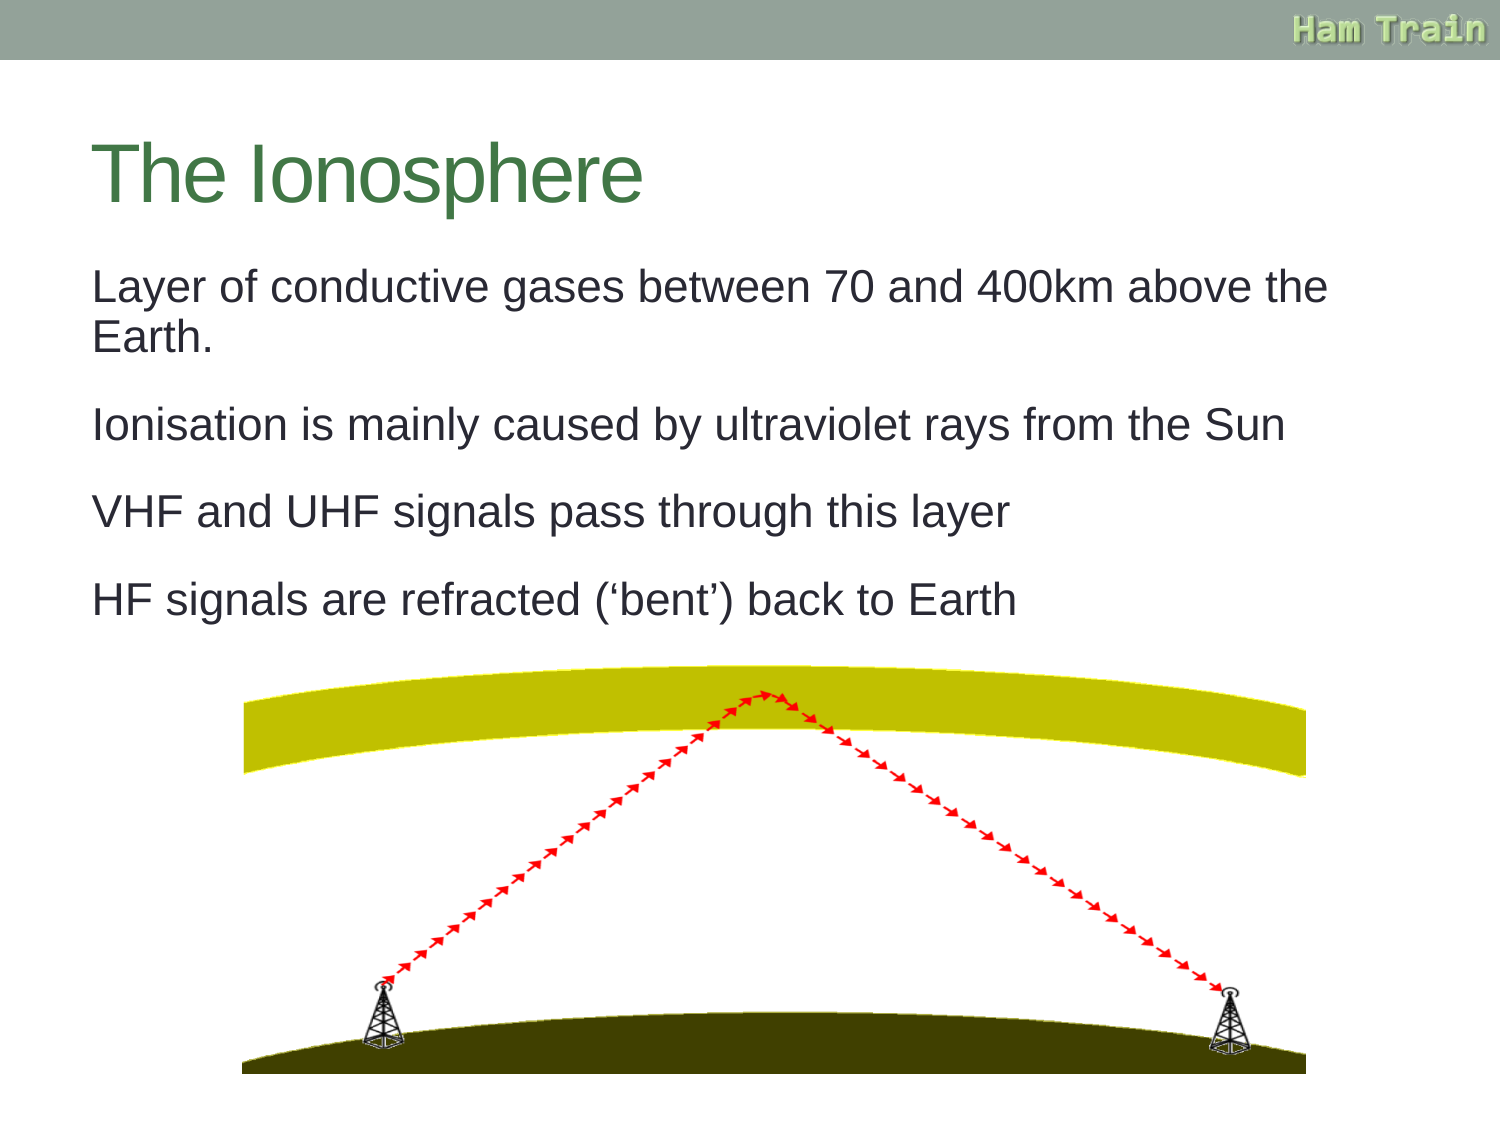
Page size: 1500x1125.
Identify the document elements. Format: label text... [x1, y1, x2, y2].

picture [242, 656, 1306, 1074]
title The Ionosphere [75, 87, 1426, 251]
list Layer of conductive gases between 70 and 400km above the Earth. Ionisation is mainly caused by ultraviolet rays from the Sun VHF and UHF signals pass through this layer HF signals are refracted (‘bent’) back to Earth [76, 255, 1355, 674]
